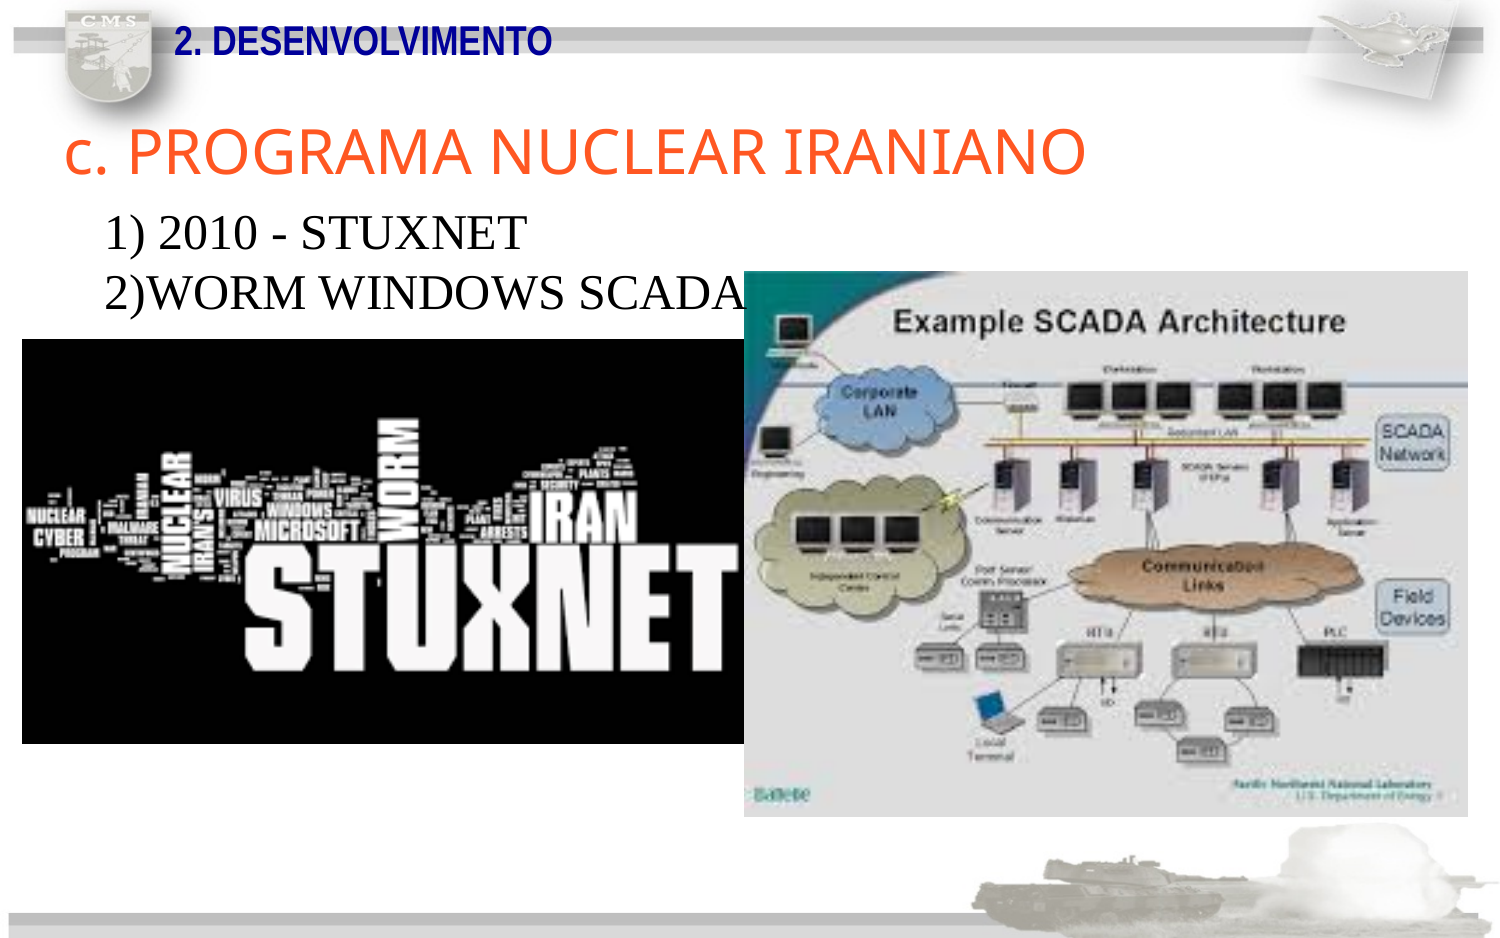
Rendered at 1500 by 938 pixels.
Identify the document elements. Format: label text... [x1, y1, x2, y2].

text_box 2. DESENVOLVIMENTO [159, 6, 1305, 72]
text_box c. PROGRAMA NUCLEAR IRANIANO [48, 104, 1185, 193]
picture [0, 0, 1500, 938]
text_box 1) 2010 - STUXNET 2)WORM WINDOWS SCADA [90, 192, 781, 318]
